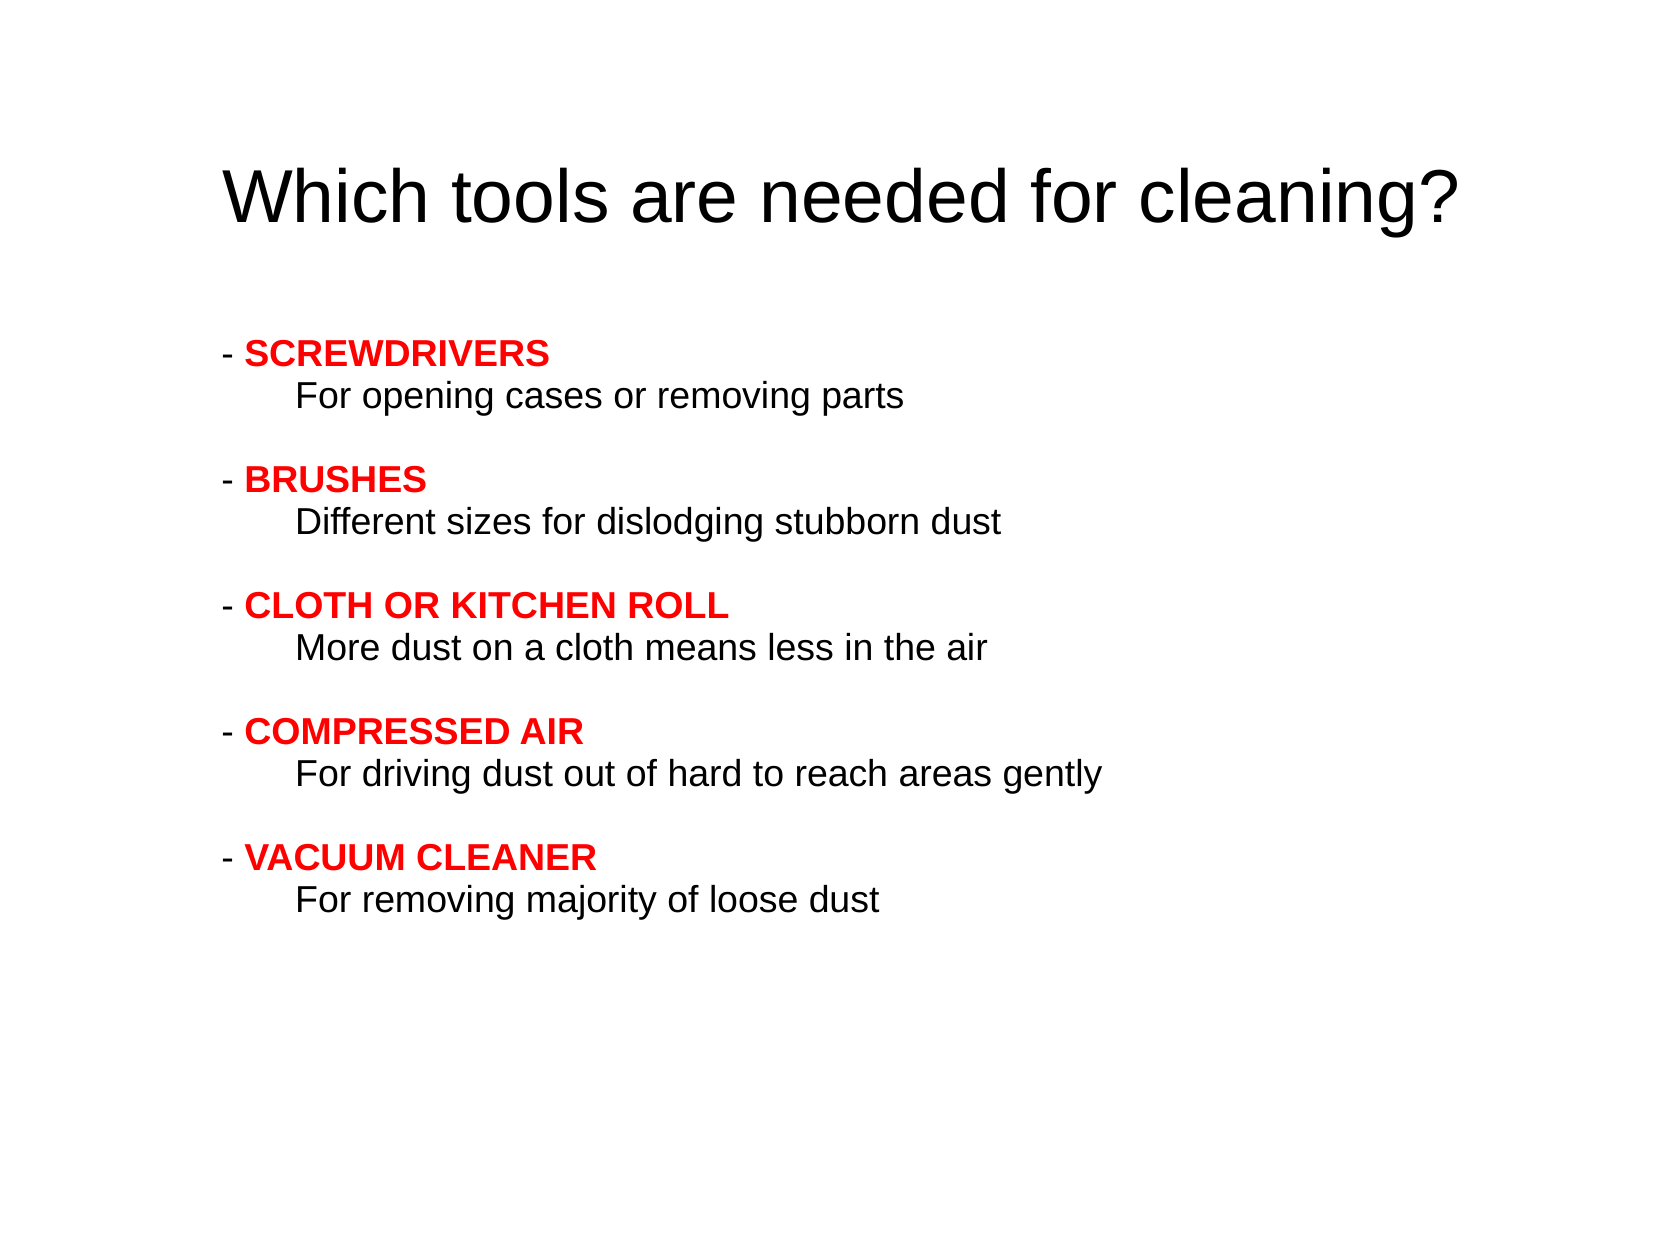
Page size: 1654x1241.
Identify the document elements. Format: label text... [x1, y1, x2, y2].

text_box Which tools are needed for cleaning? [177, 147, 1506, 247]
text_box - SCREWDRIVERS For opening cases or removing parts - BRUSHES Different sizes for dislodging stubborn dust - CLOTH OR KITCHEN ROLL More dust on a cloth means less in the air - COMPRESSED AIR For driving dust out of hard to reach areas gently - VACUUM CLEANER For removing majority of loose dust [206, 324, 1359, 1012]
